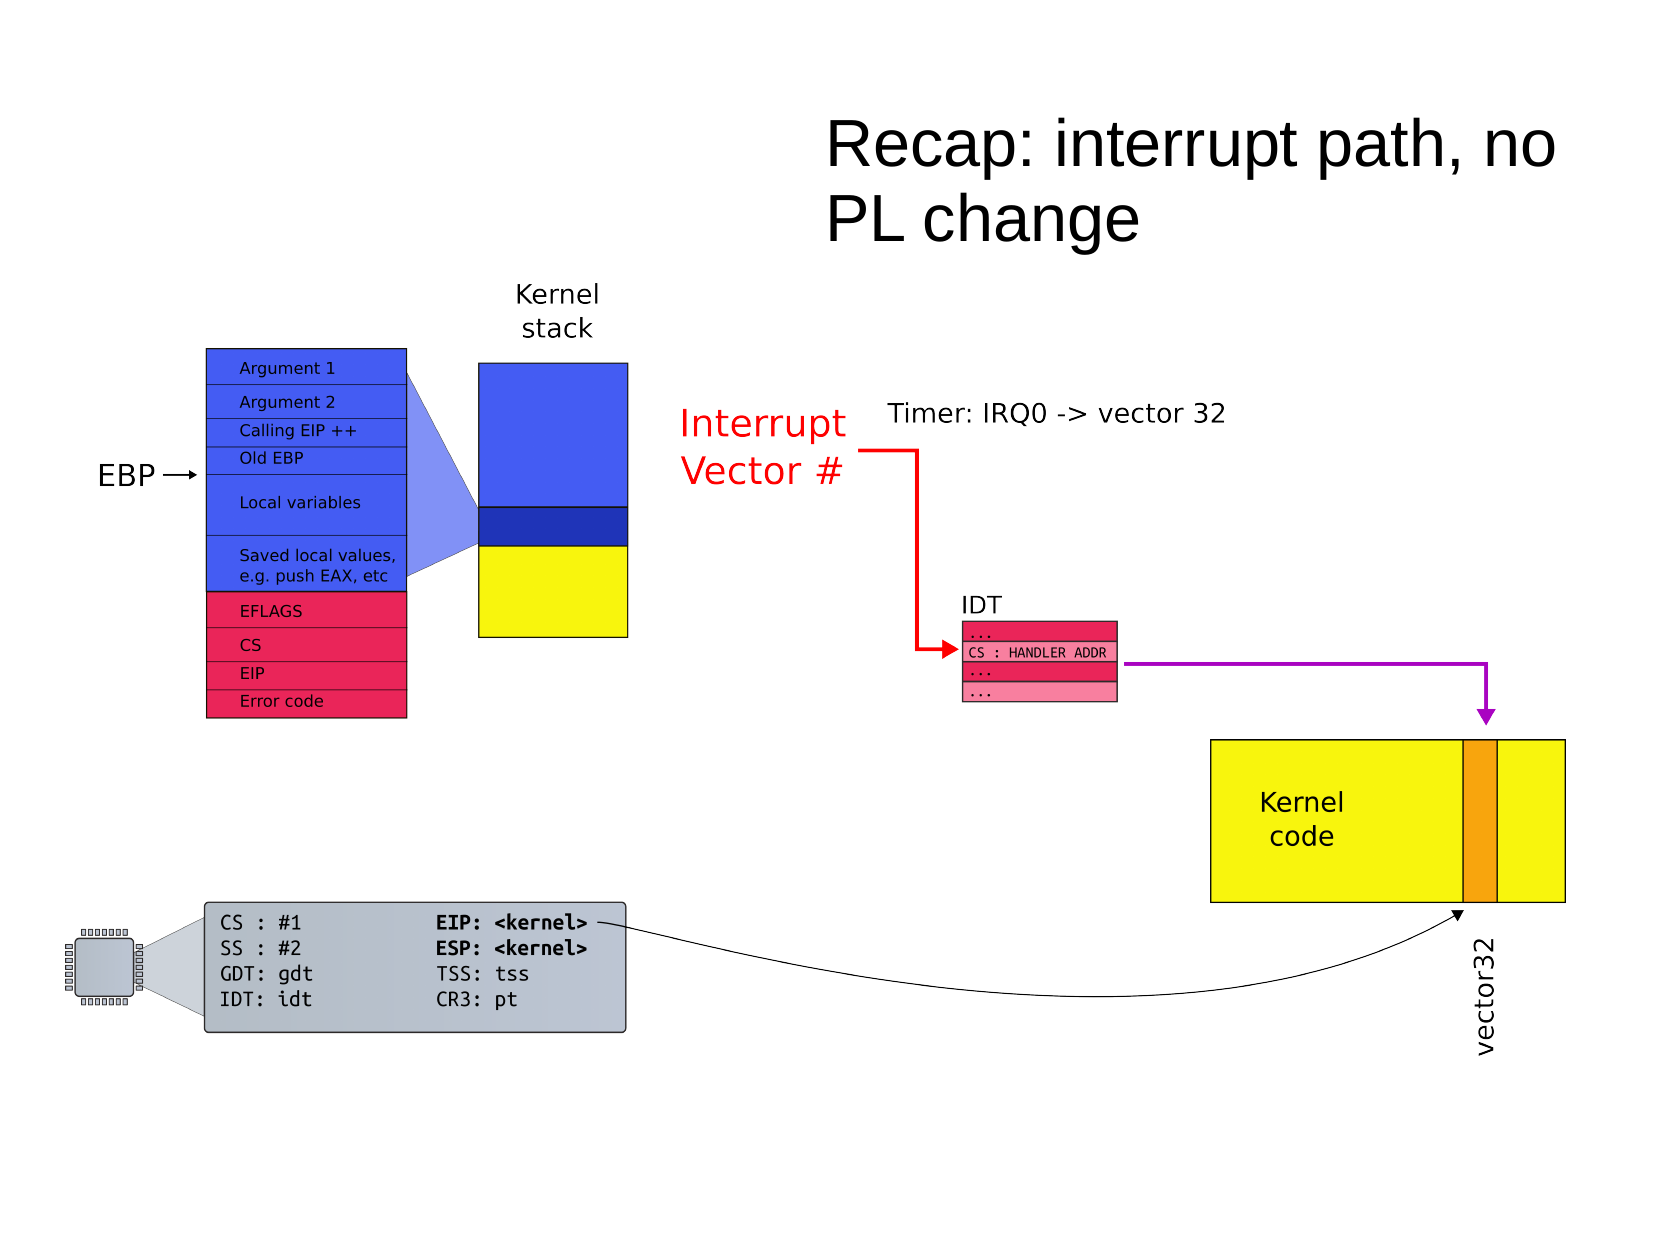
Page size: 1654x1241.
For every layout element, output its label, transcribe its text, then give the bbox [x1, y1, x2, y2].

picture [65, 283, 1566, 1056]
list Recap: interrupt path, no PL change [825, 105, 1576, 301]
